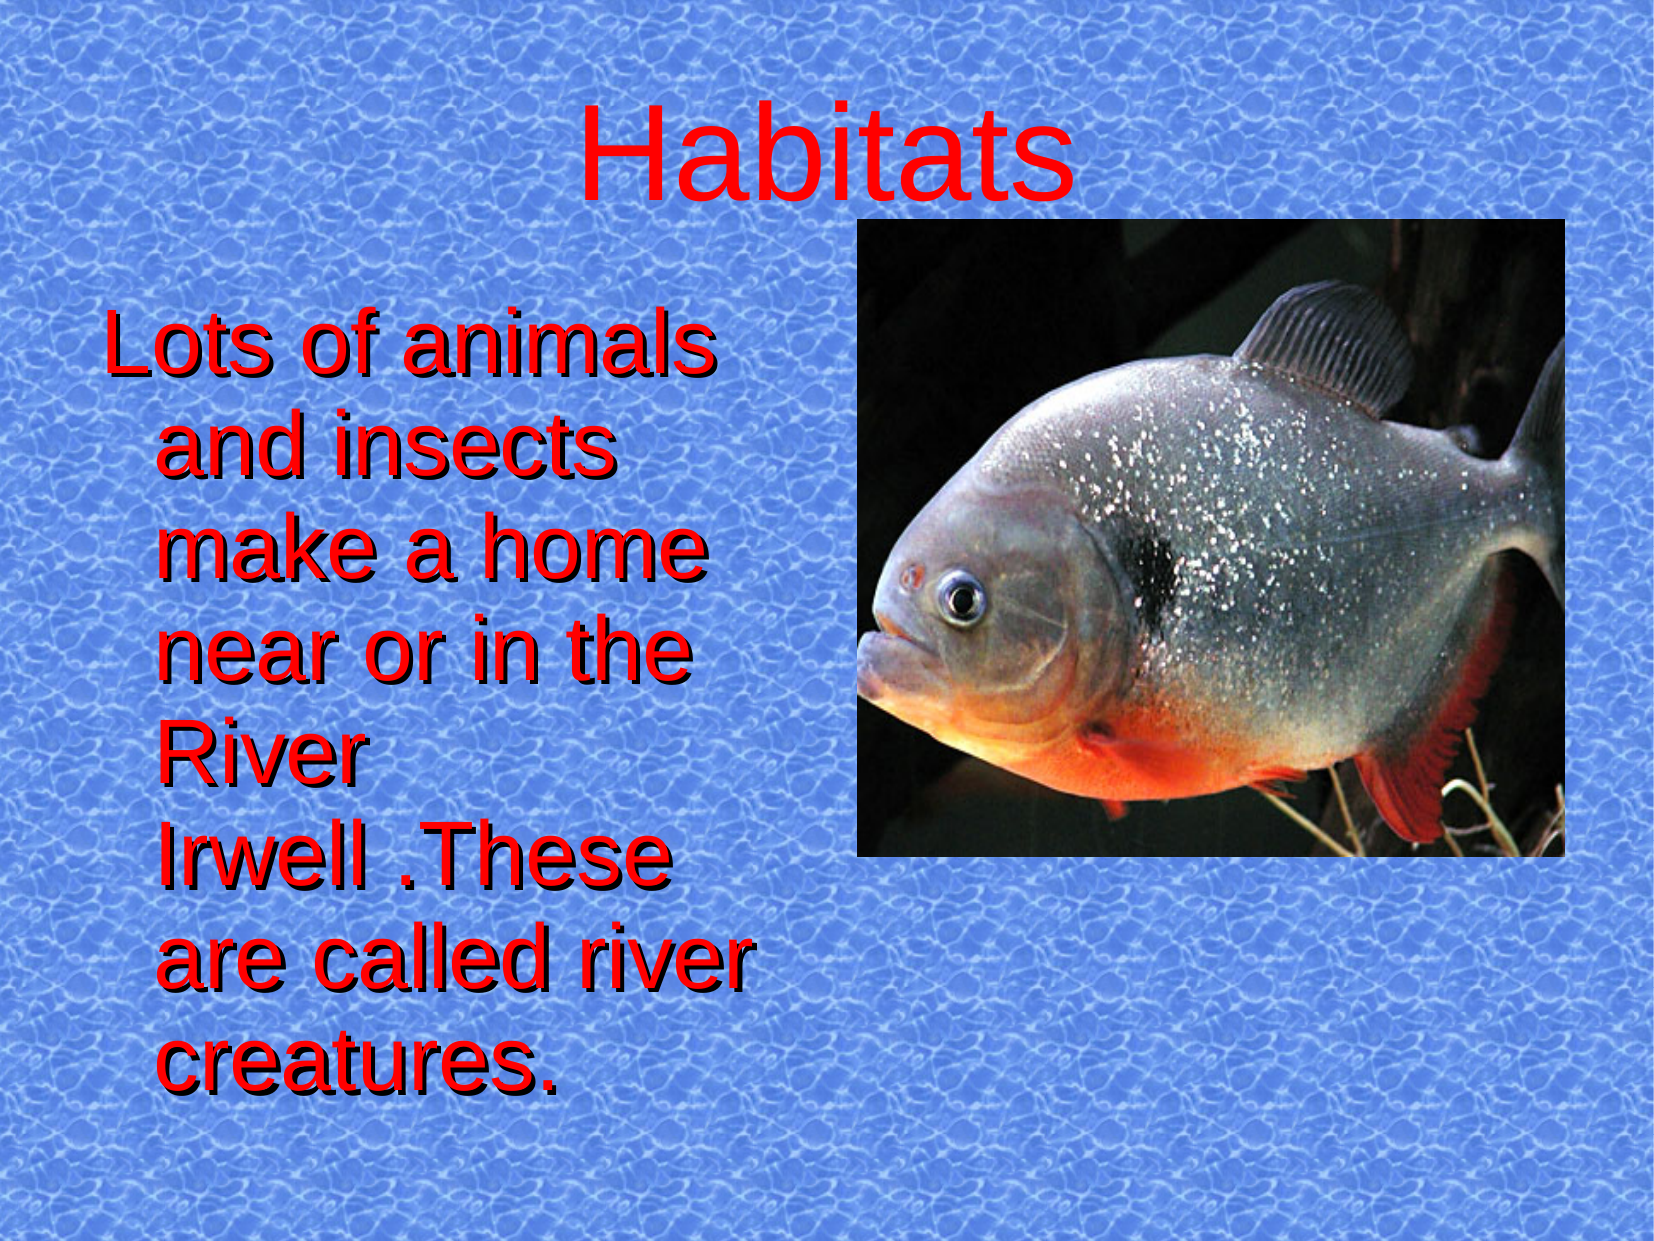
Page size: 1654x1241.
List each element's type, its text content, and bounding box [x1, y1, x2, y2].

list Lots of animals and insects make a home near or in the River Irwell .These are called river creatures. [82, 290, 809, 1111]
picture [0, 0, 1654, 1241]
title Habitats [82, 49, 1571, 257]
